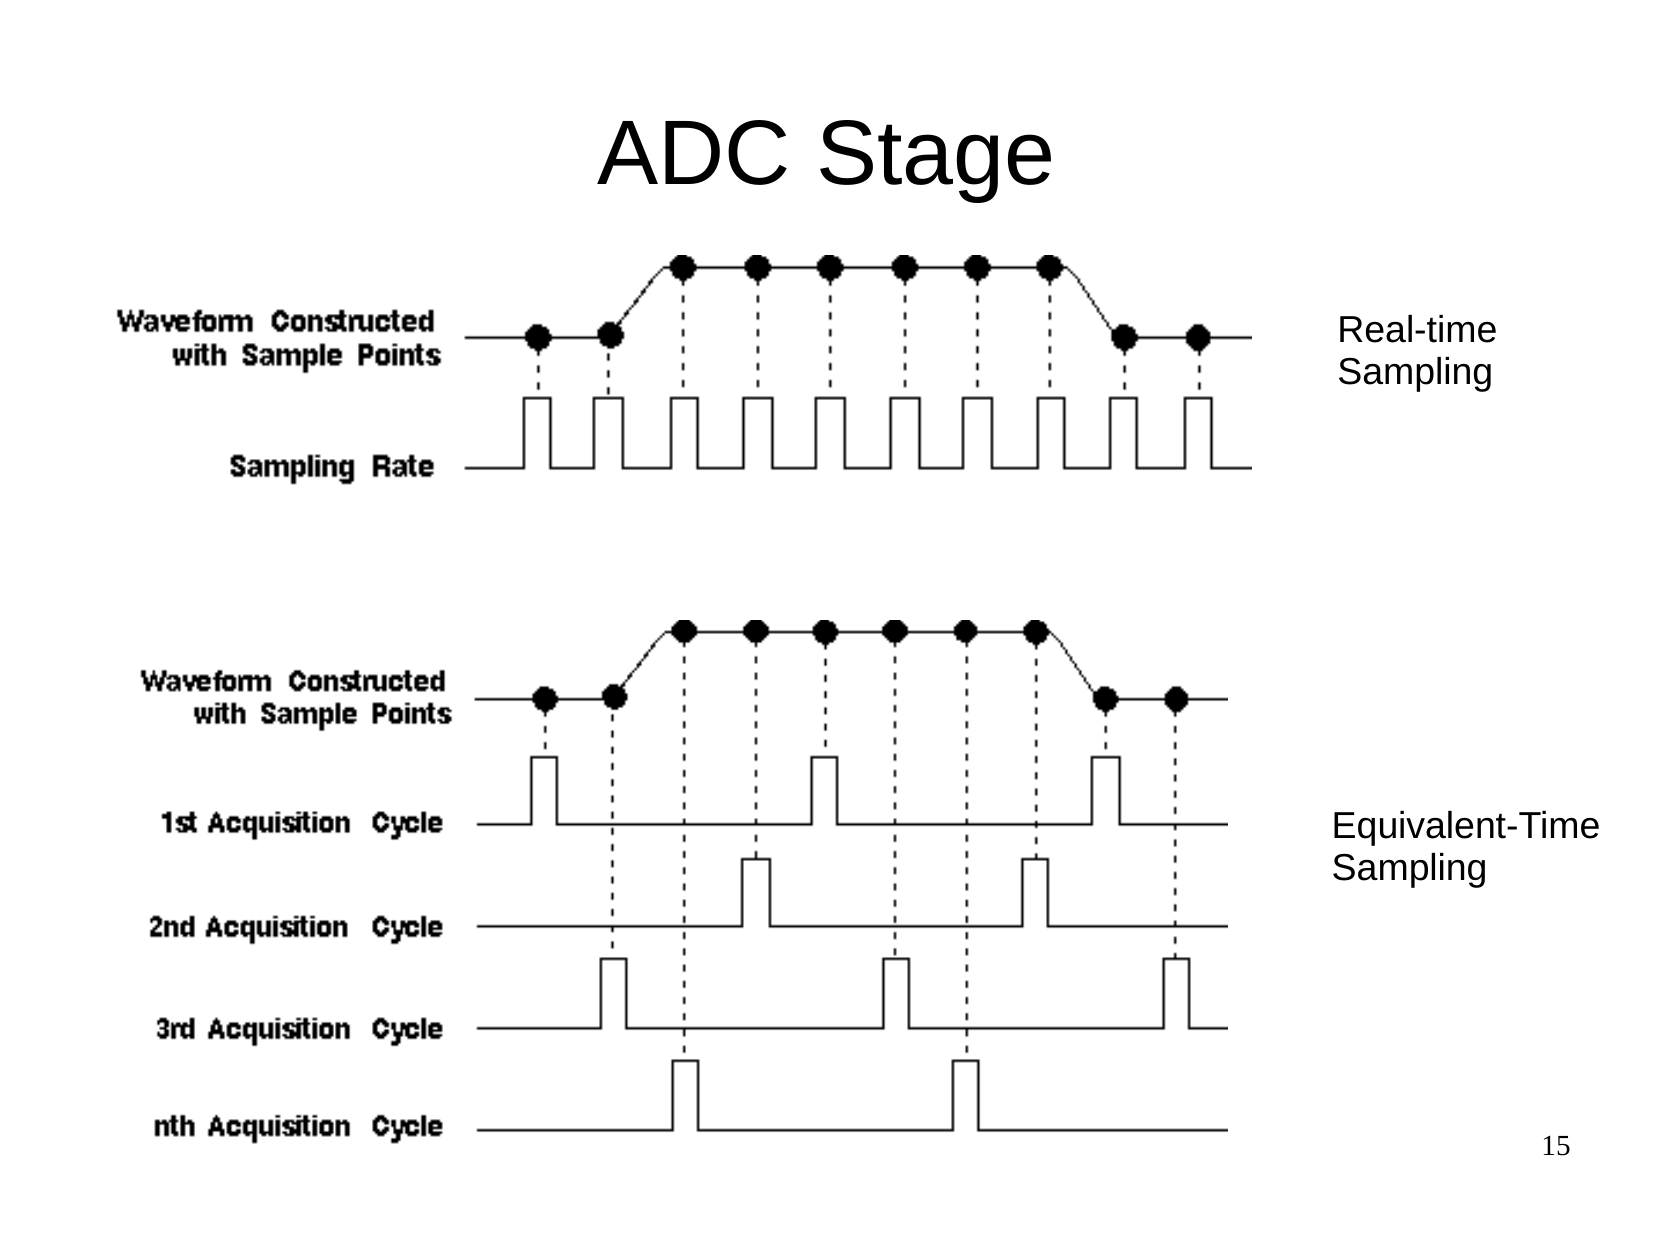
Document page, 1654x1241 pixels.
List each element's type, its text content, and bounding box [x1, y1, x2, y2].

text_box Equivalent-Time Sampling [1316, 797, 1627, 945]
picture [94, 255, 1252, 487]
picture [114, 620, 1228, 1146]
title ADC Stage [82, 49, 1571, 257]
text_box Real-time Sampling [1322, 301, 1560, 420]
